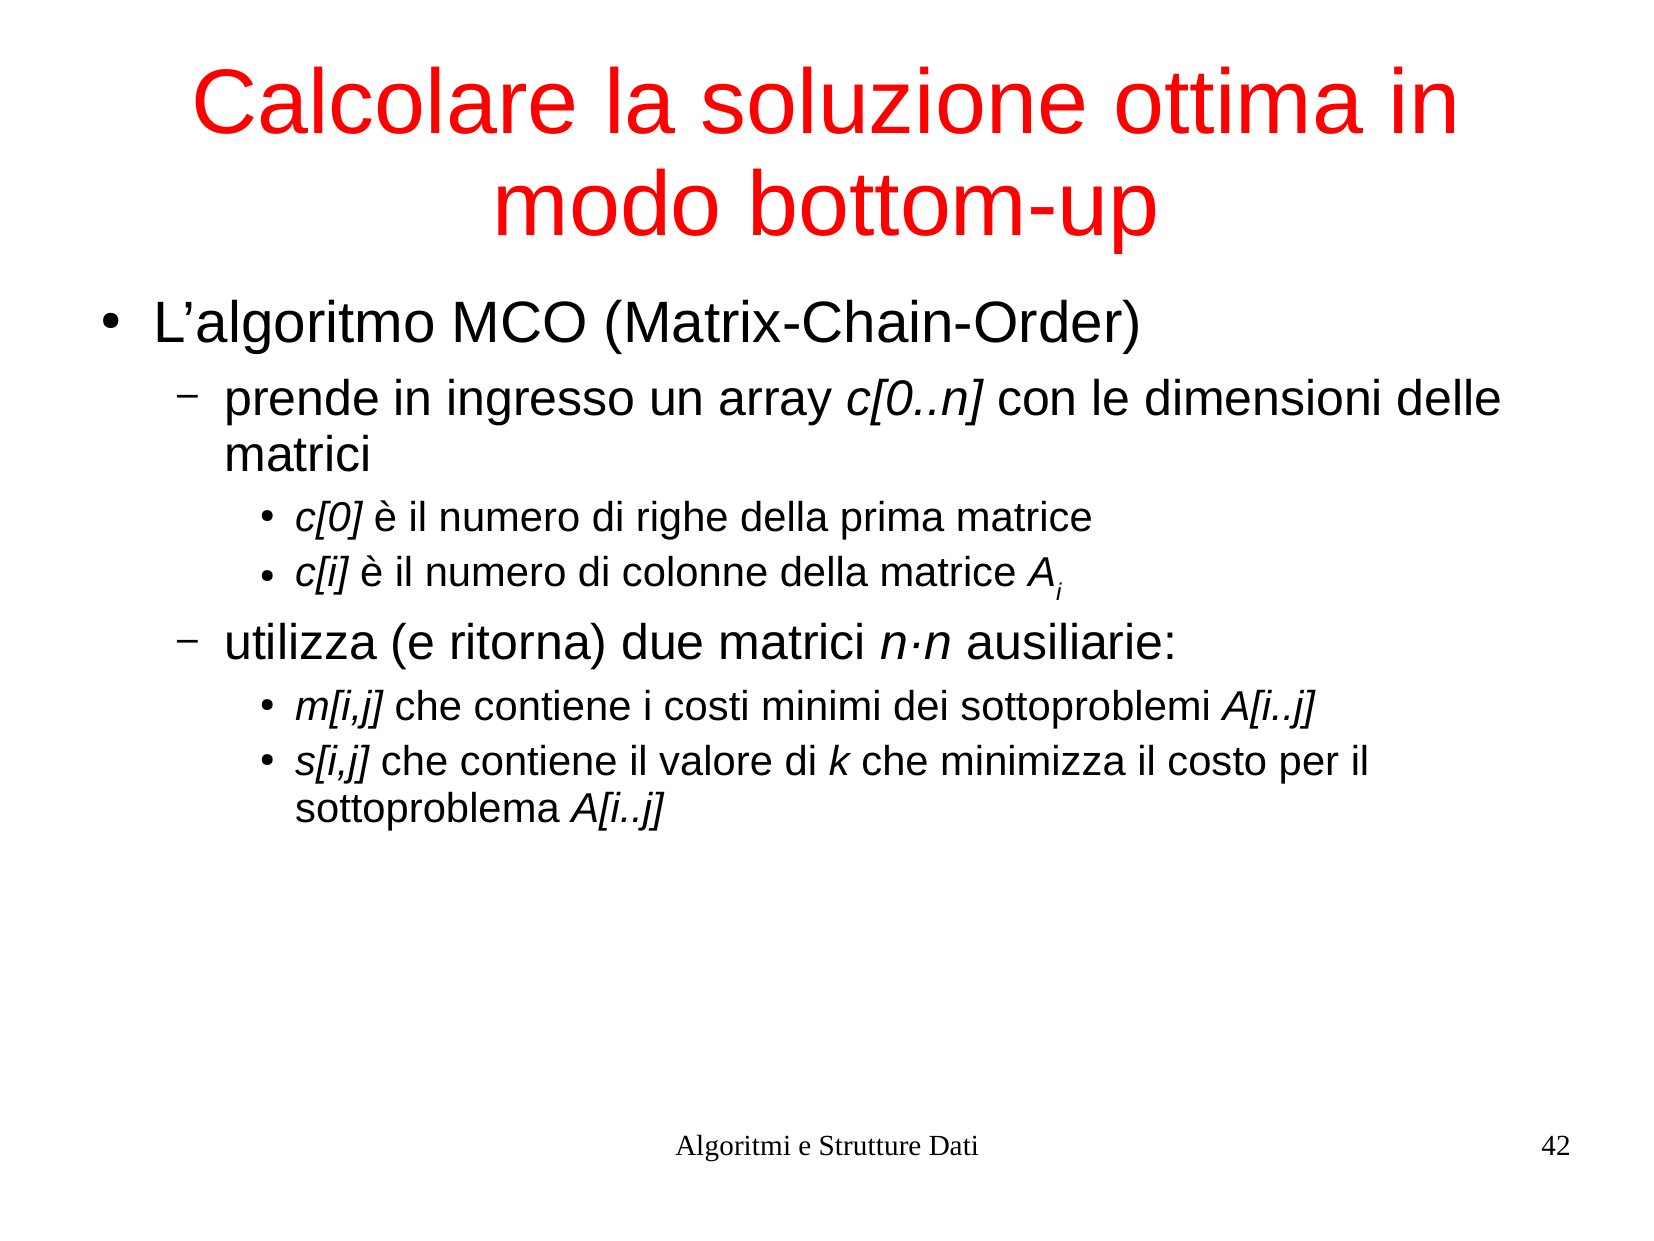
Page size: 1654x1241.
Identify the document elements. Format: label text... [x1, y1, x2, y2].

list L’algoritmo MCO (Matrix-Chain-Order) prende in ingresso un array c[0..n] con le dimensioni delle matrici c[0] è il numero di righe della prima matrice c[i] è il numero di colonne della matrice Ai utilizza (e ritorna) due matrici n·n ausiliarie: m[i,j] che contiene i costi minimi dei sottoproblemi A[i..j] s[i,j] che contiene il valore di k che minimizza il costo per il sottoproblema A[i..j] [82, 290, 1571, 1109]
title Calcolare la soluzione ottima in modo bottom-up [82, 49, 1571, 257]
